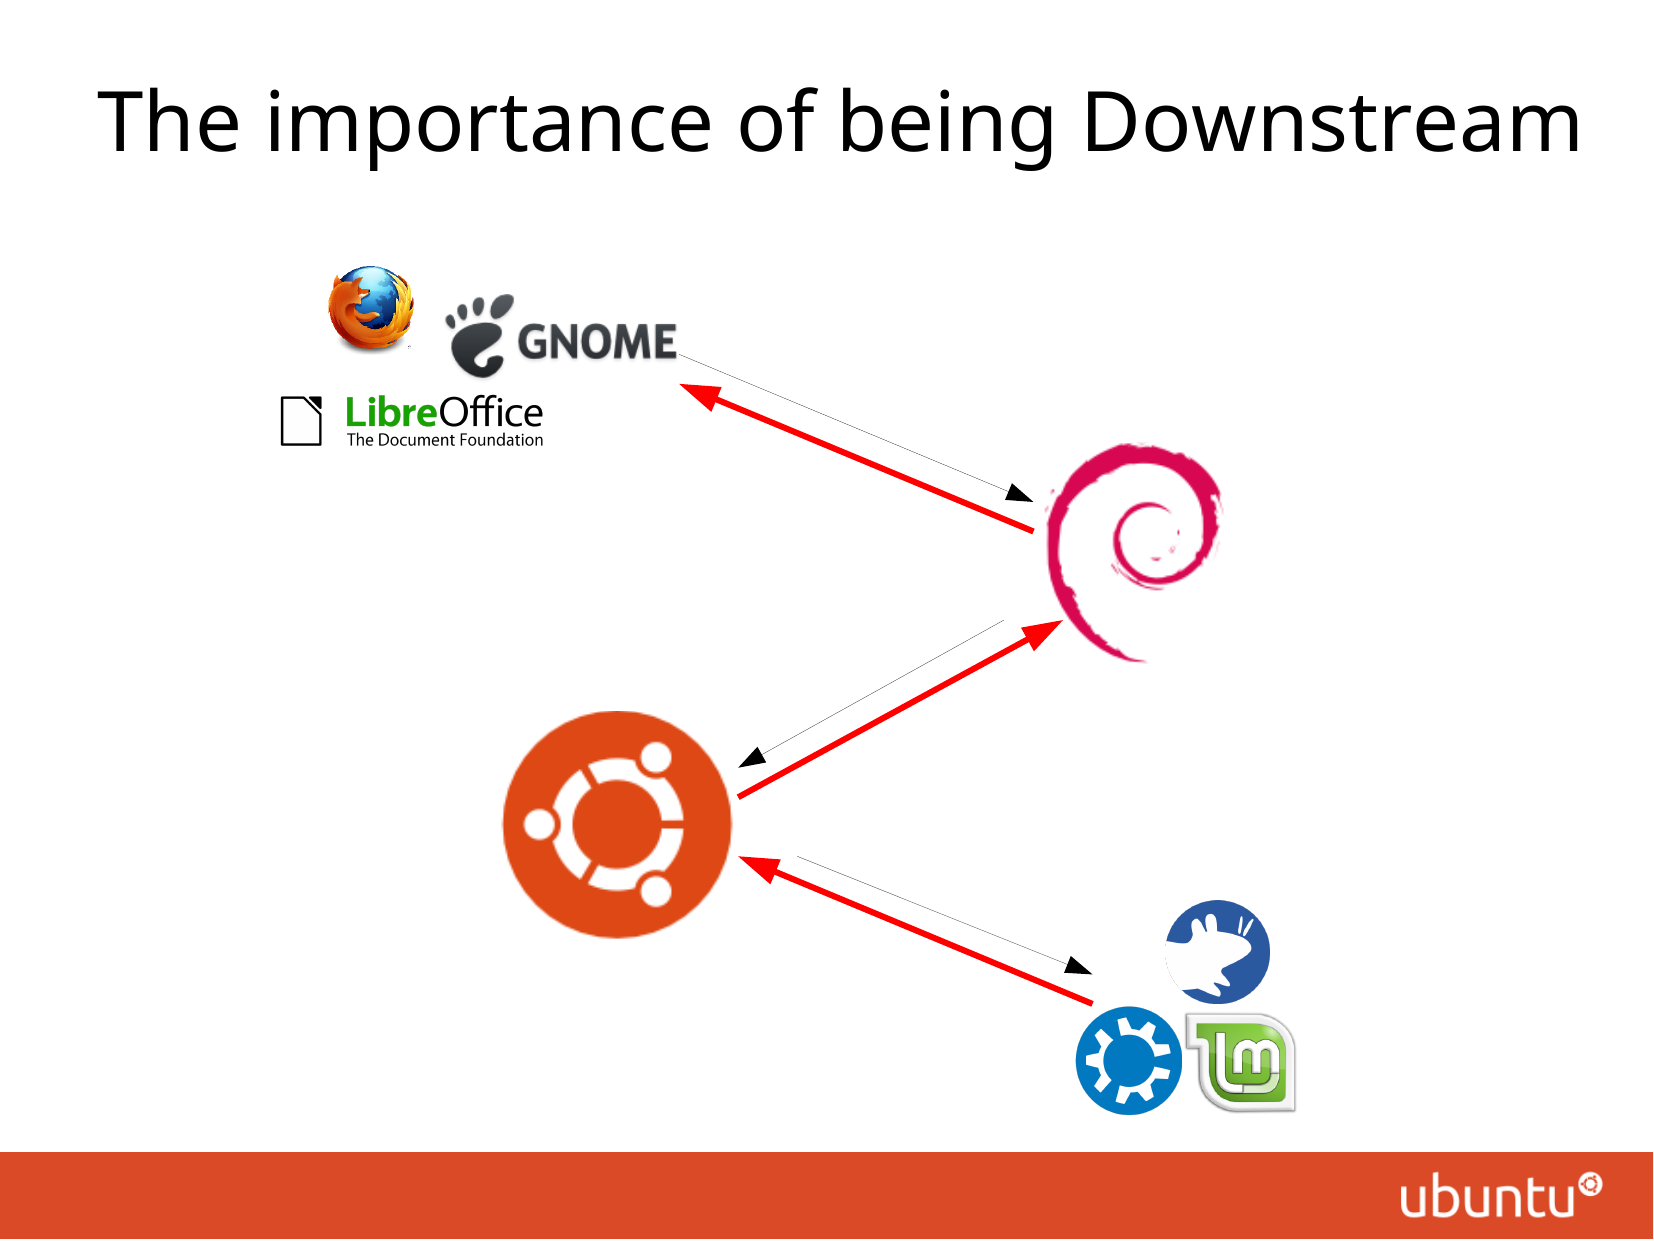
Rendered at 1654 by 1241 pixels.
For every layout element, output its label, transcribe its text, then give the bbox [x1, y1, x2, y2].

text_box The importance of being Downstream [118, 59, 1566, 178]
picture [496, 711, 739, 945]
picture [0, 1152, 1654, 1239]
picture [1072, 900, 1300, 1123]
picture [265, 293, 680, 459]
picture [324, 265, 417, 355]
picture [1003, 442, 1235, 675]
